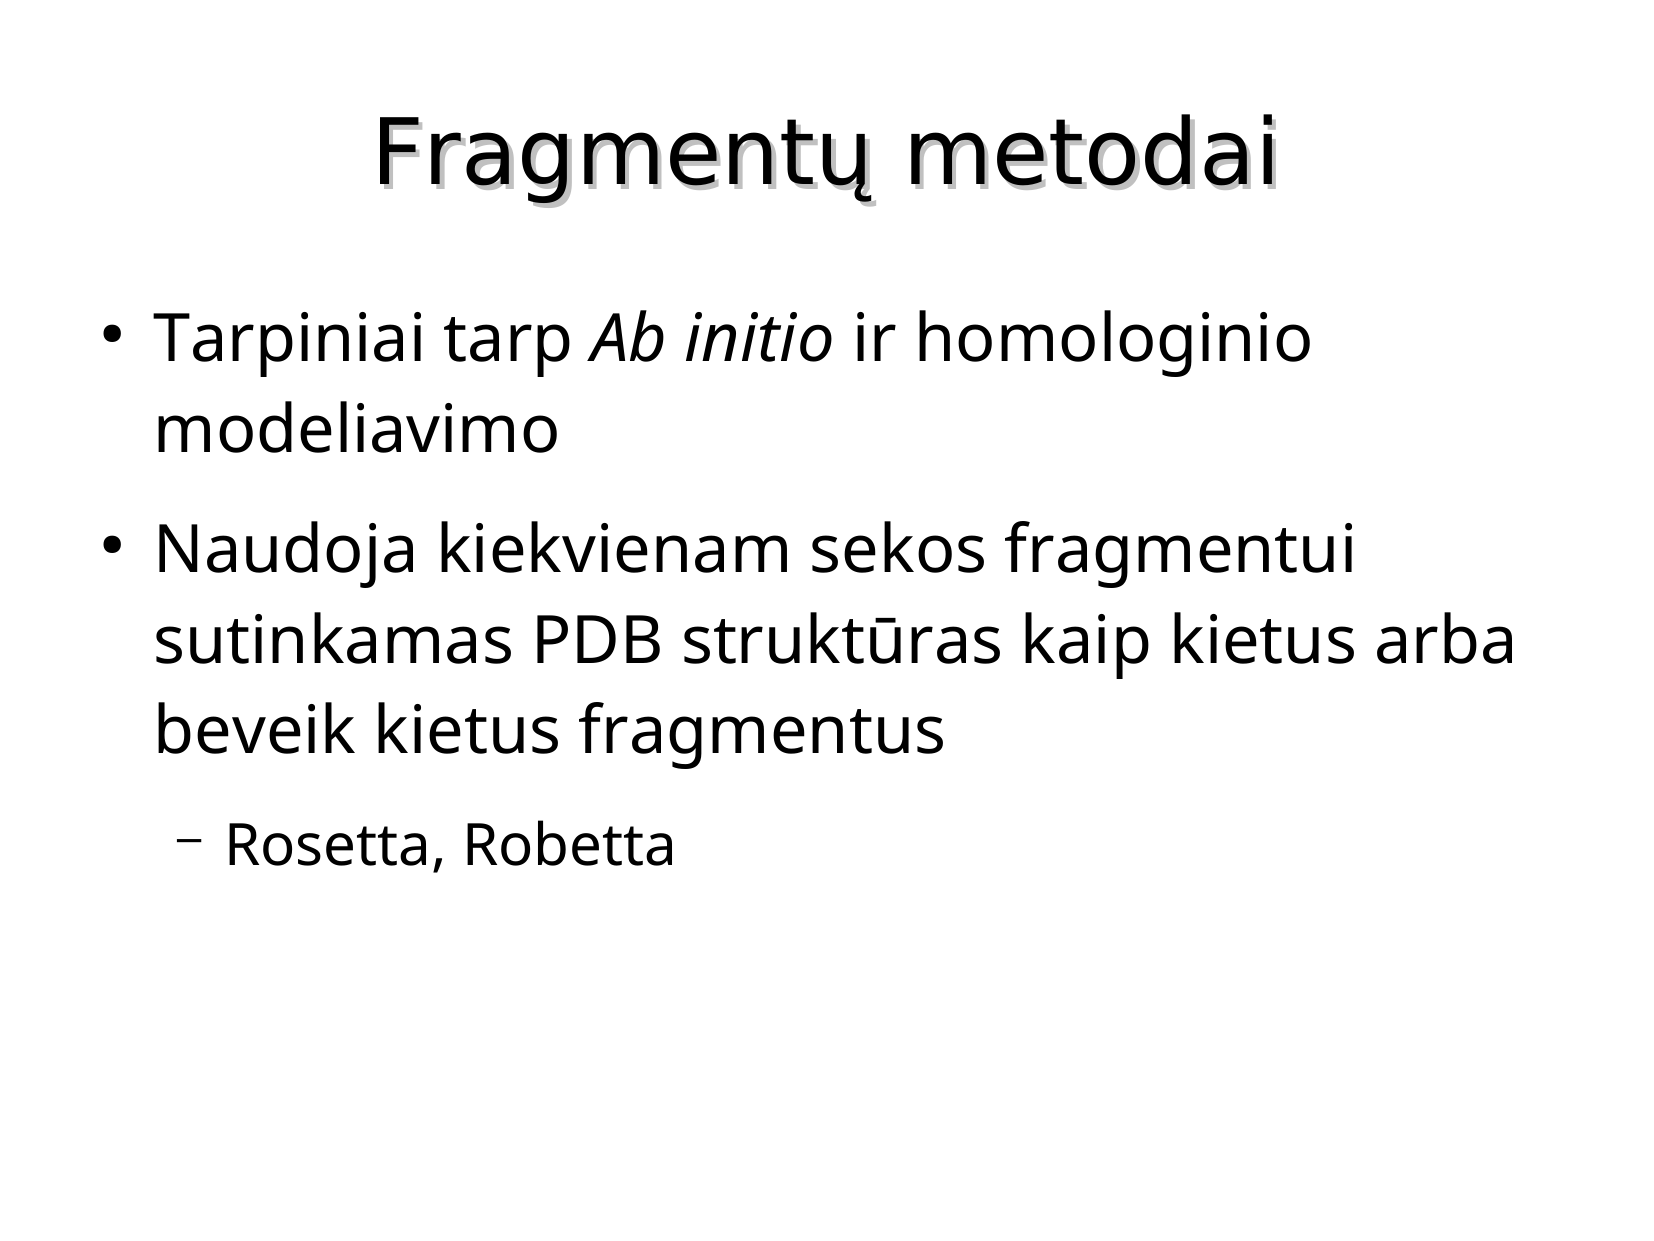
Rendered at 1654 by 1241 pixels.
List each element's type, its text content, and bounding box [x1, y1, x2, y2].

title Fragmentų metodai [82, 56, 1571, 250]
list Tarpiniai tarp Ab initio ir homologinio modeliavimo Naudoja kiekvienam sekos fragmentui sutinkamas PDB struktūras kaip kietus arba beveik kietus fragmentus Rosetta, Robetta [82, 290, 1571, 1094]
